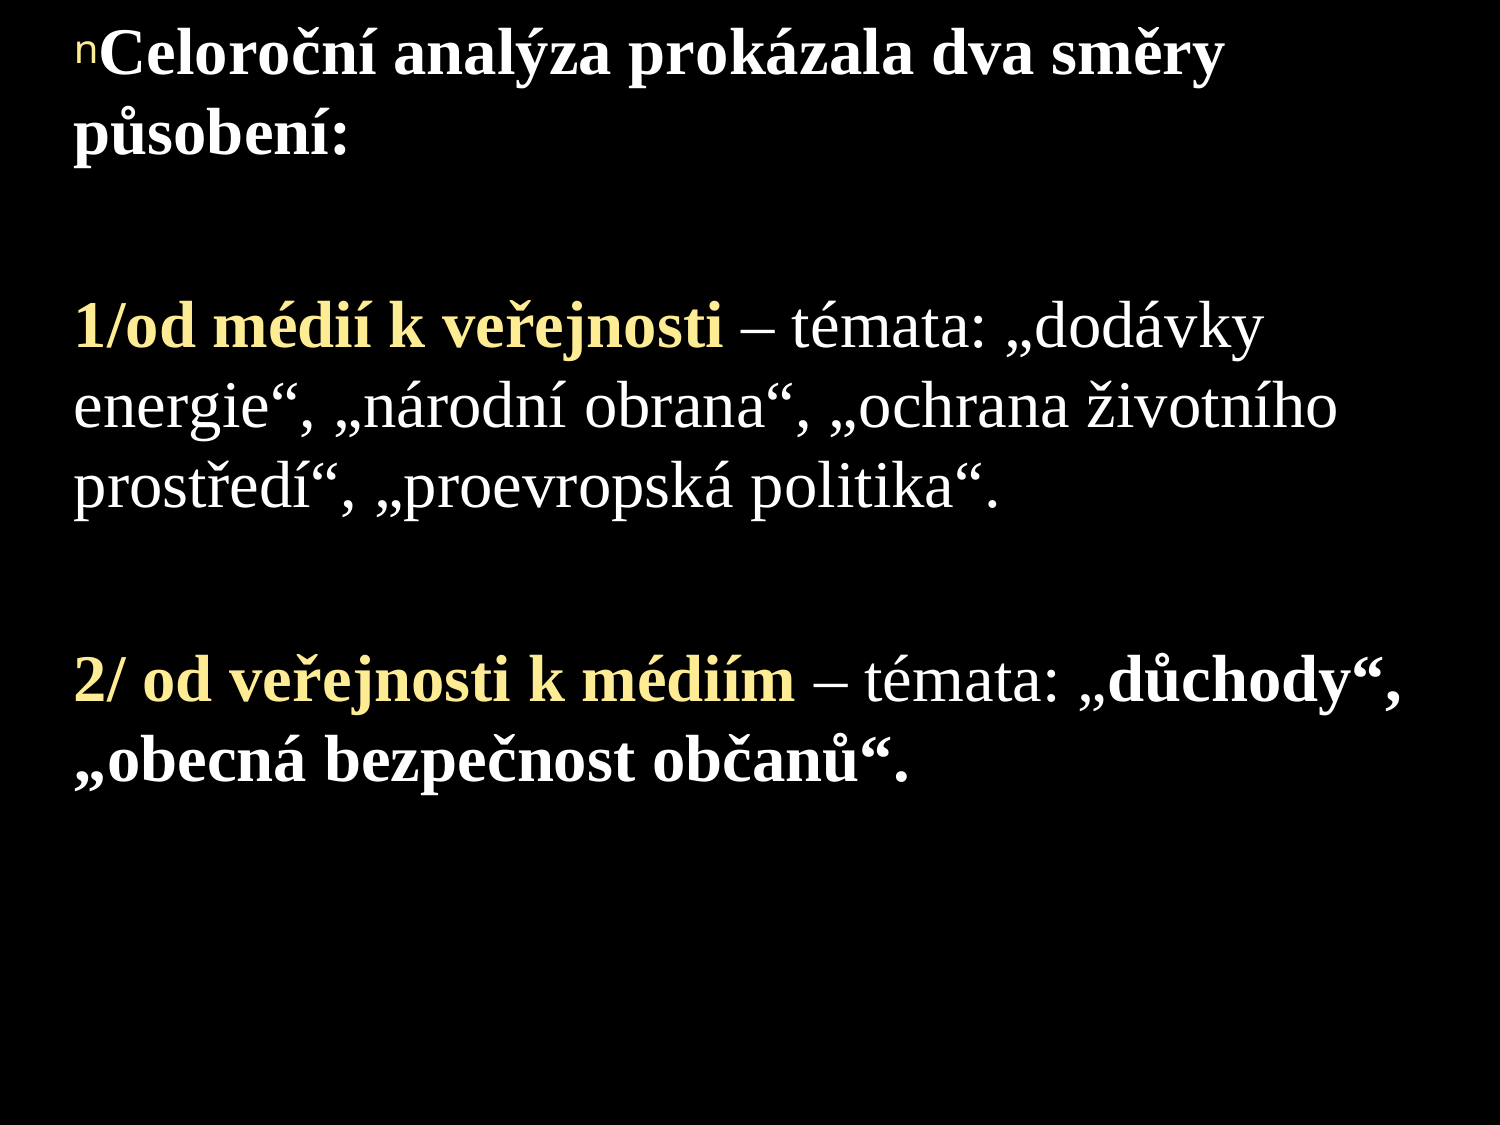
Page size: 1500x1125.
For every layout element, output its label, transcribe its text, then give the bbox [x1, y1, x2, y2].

list Celoroční analýza prokázala dva směry působení: 1/od médií k veřejnosti – témata: „dodávky energie“, „národní obrana“, „ochrana životního prostředí“, „proevropská politika“. 2/ od veřejnosti k médiím – témata: „důchody“, „obecná bezpečnost občanů“. [0, 0, 1500, 1125]
